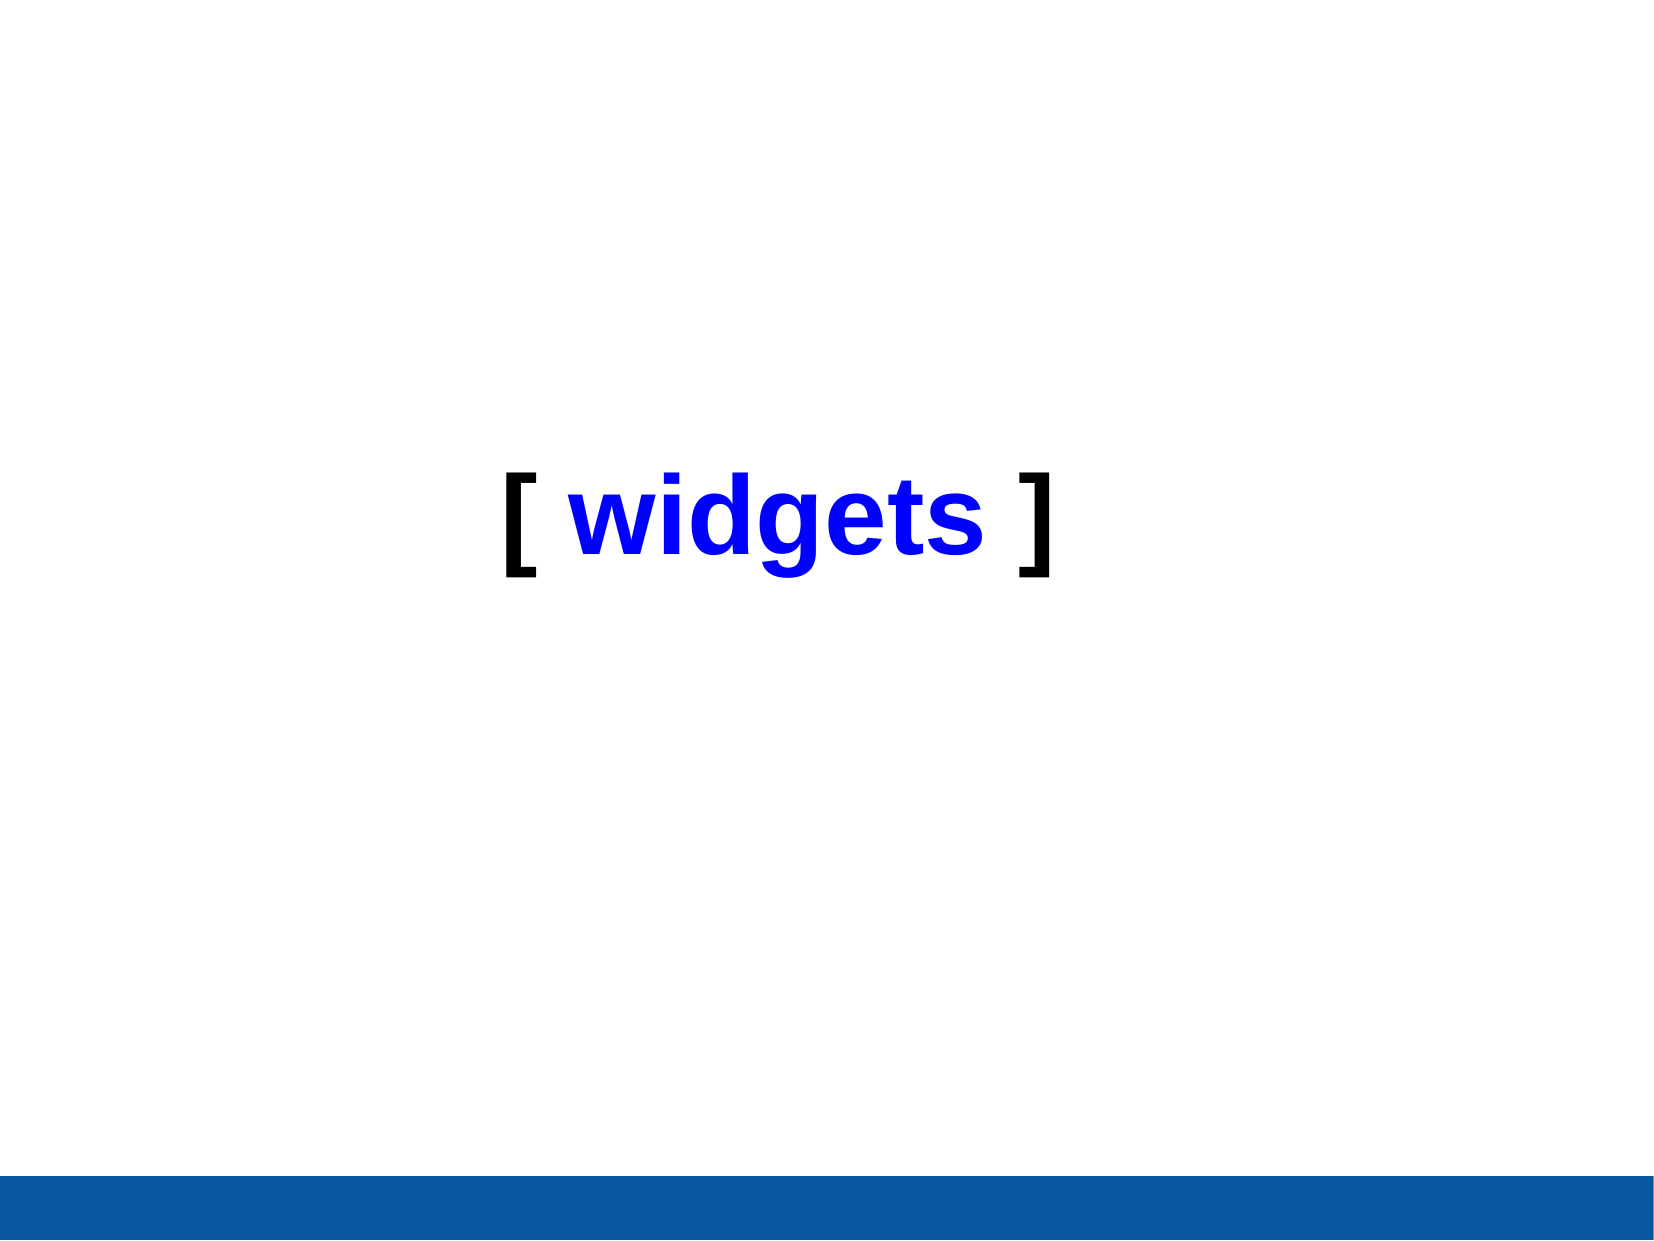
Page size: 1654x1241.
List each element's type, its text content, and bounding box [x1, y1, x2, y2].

title [ widgets ] [0, 413, 1654, 619]
picture [0, 1176, 1654, 1240]
